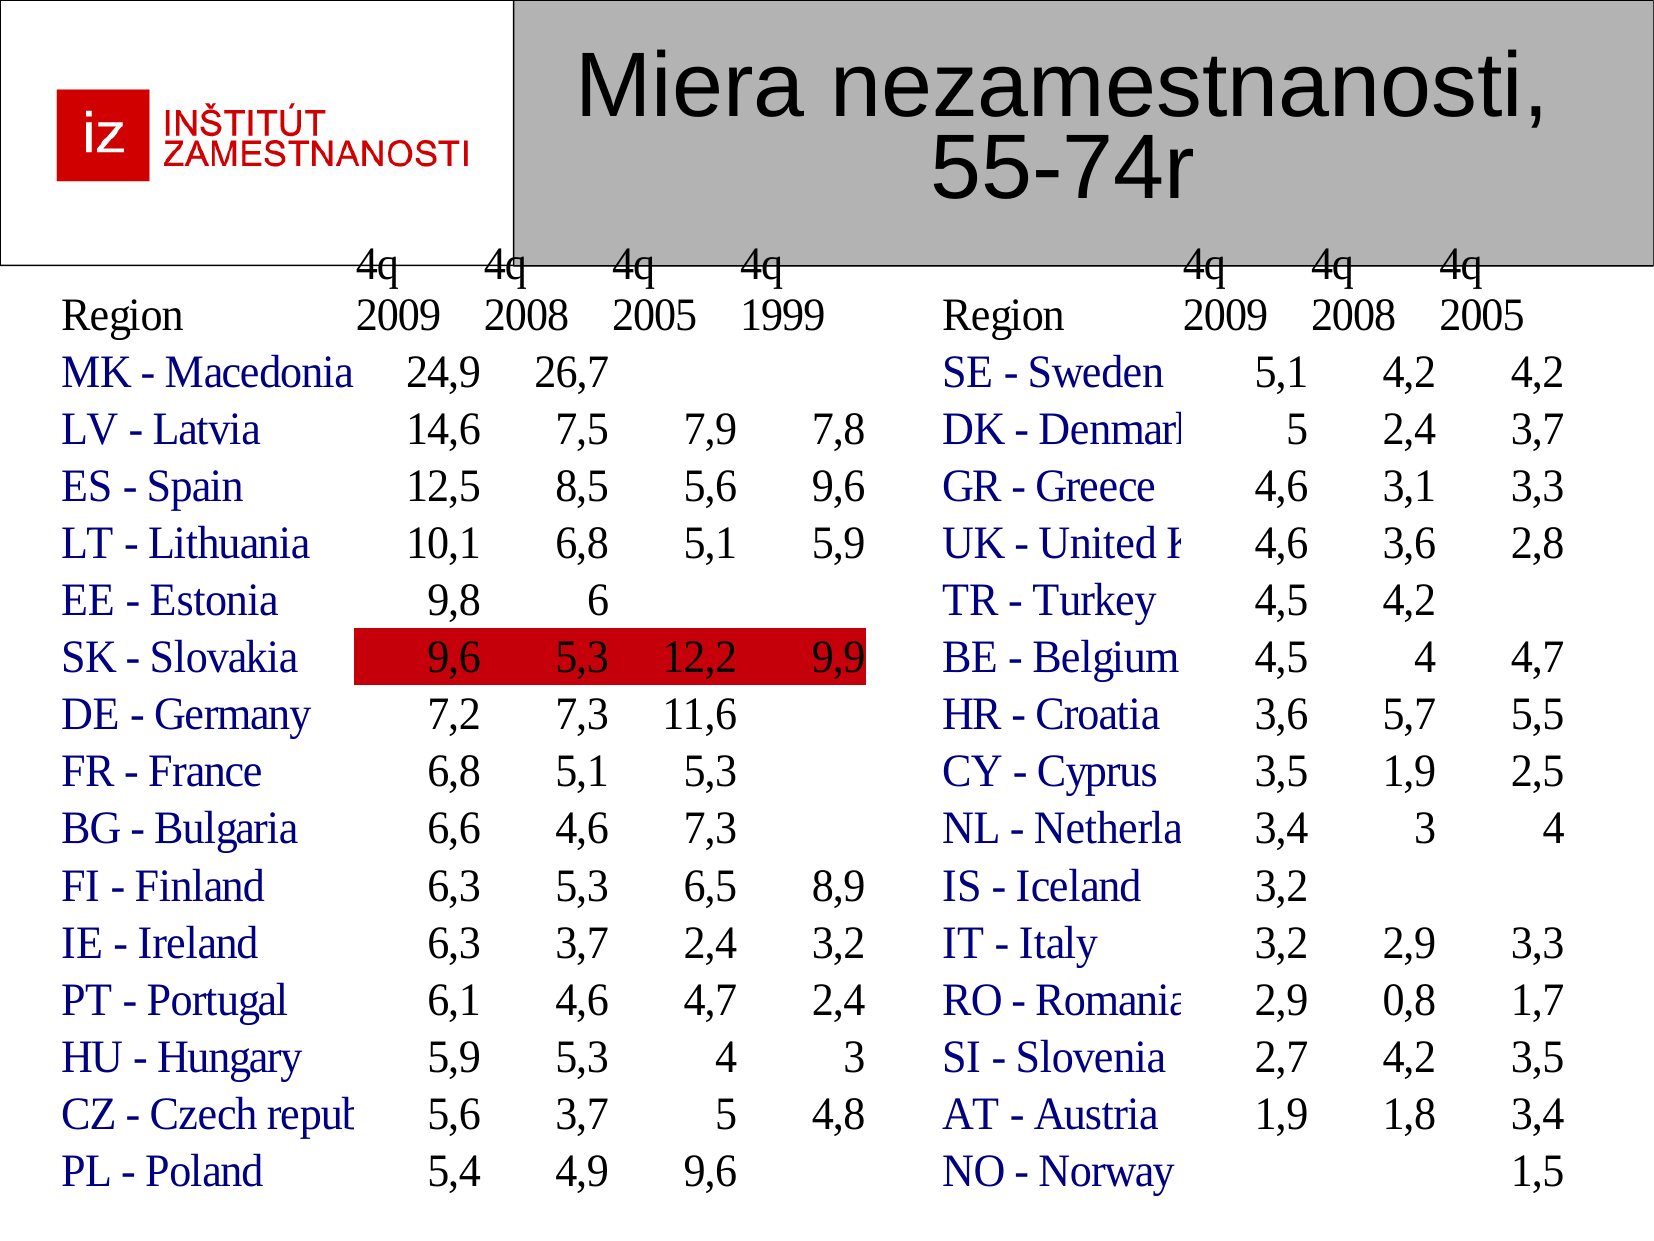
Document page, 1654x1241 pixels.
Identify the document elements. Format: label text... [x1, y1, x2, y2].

chart [59, 236, 1568, 1202]
picture [5, 8, 512, 257]
title Miera nezamestnanosti, 55-74r [561, 37, 1565, 229]
